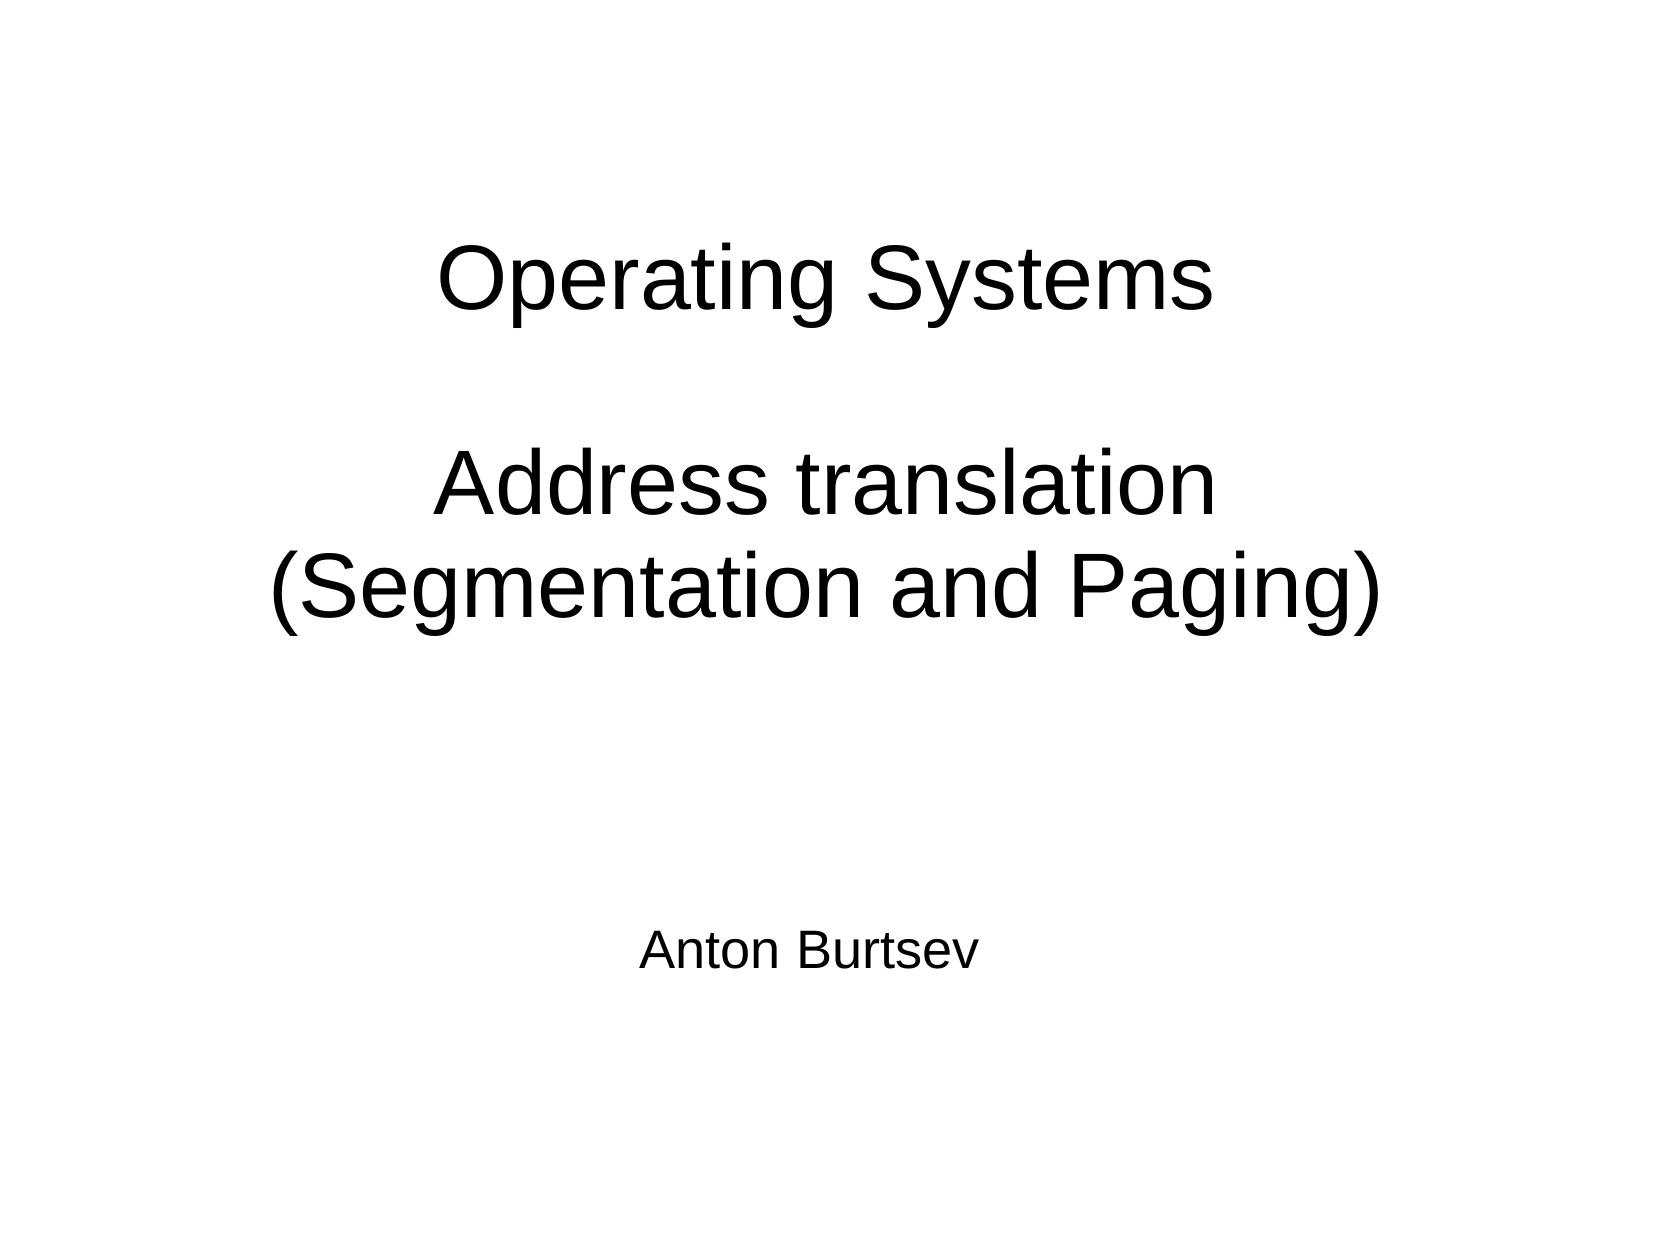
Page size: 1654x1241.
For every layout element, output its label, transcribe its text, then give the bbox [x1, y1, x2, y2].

subtitle Anton Burtsev [82, 637, 1571, 1109]
title Operating Systems Address translation (Segmentation and Paging) [82, 113, 1571, 637]
